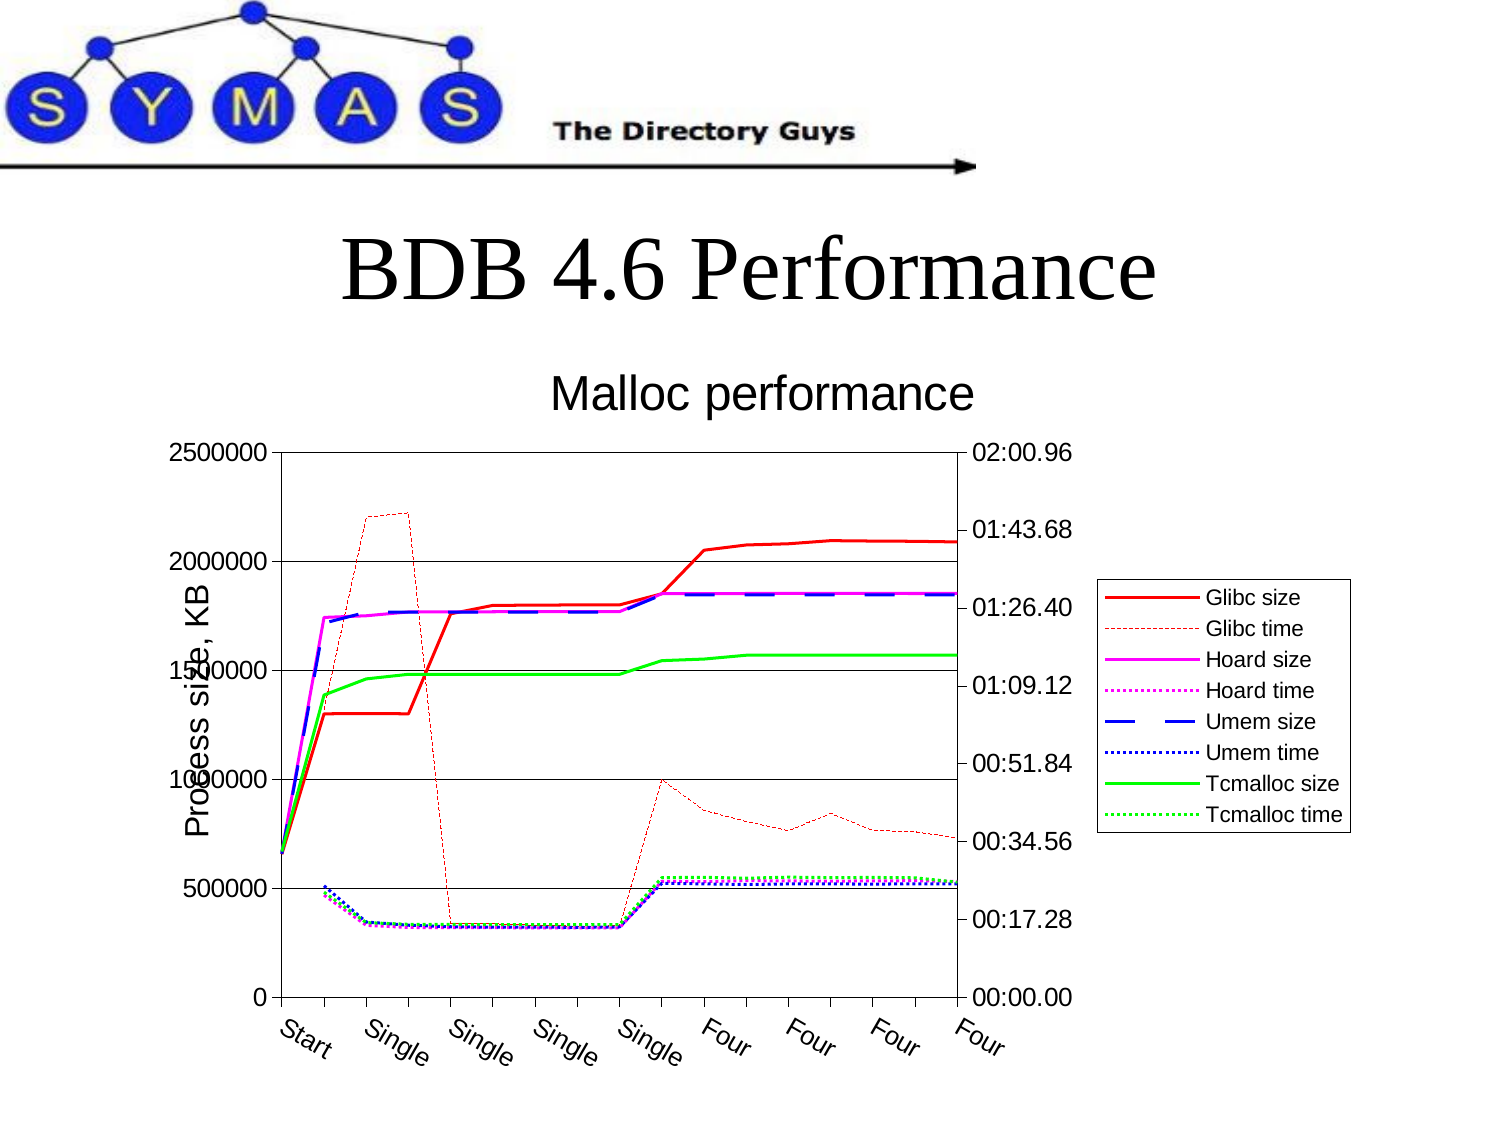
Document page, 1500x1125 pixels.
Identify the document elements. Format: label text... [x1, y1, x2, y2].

chart [144, 337, 1353, 1089]
title BDB 4.6 Performance [112, 187, 1388, 351]
picture [0, 0, 976, 188]
